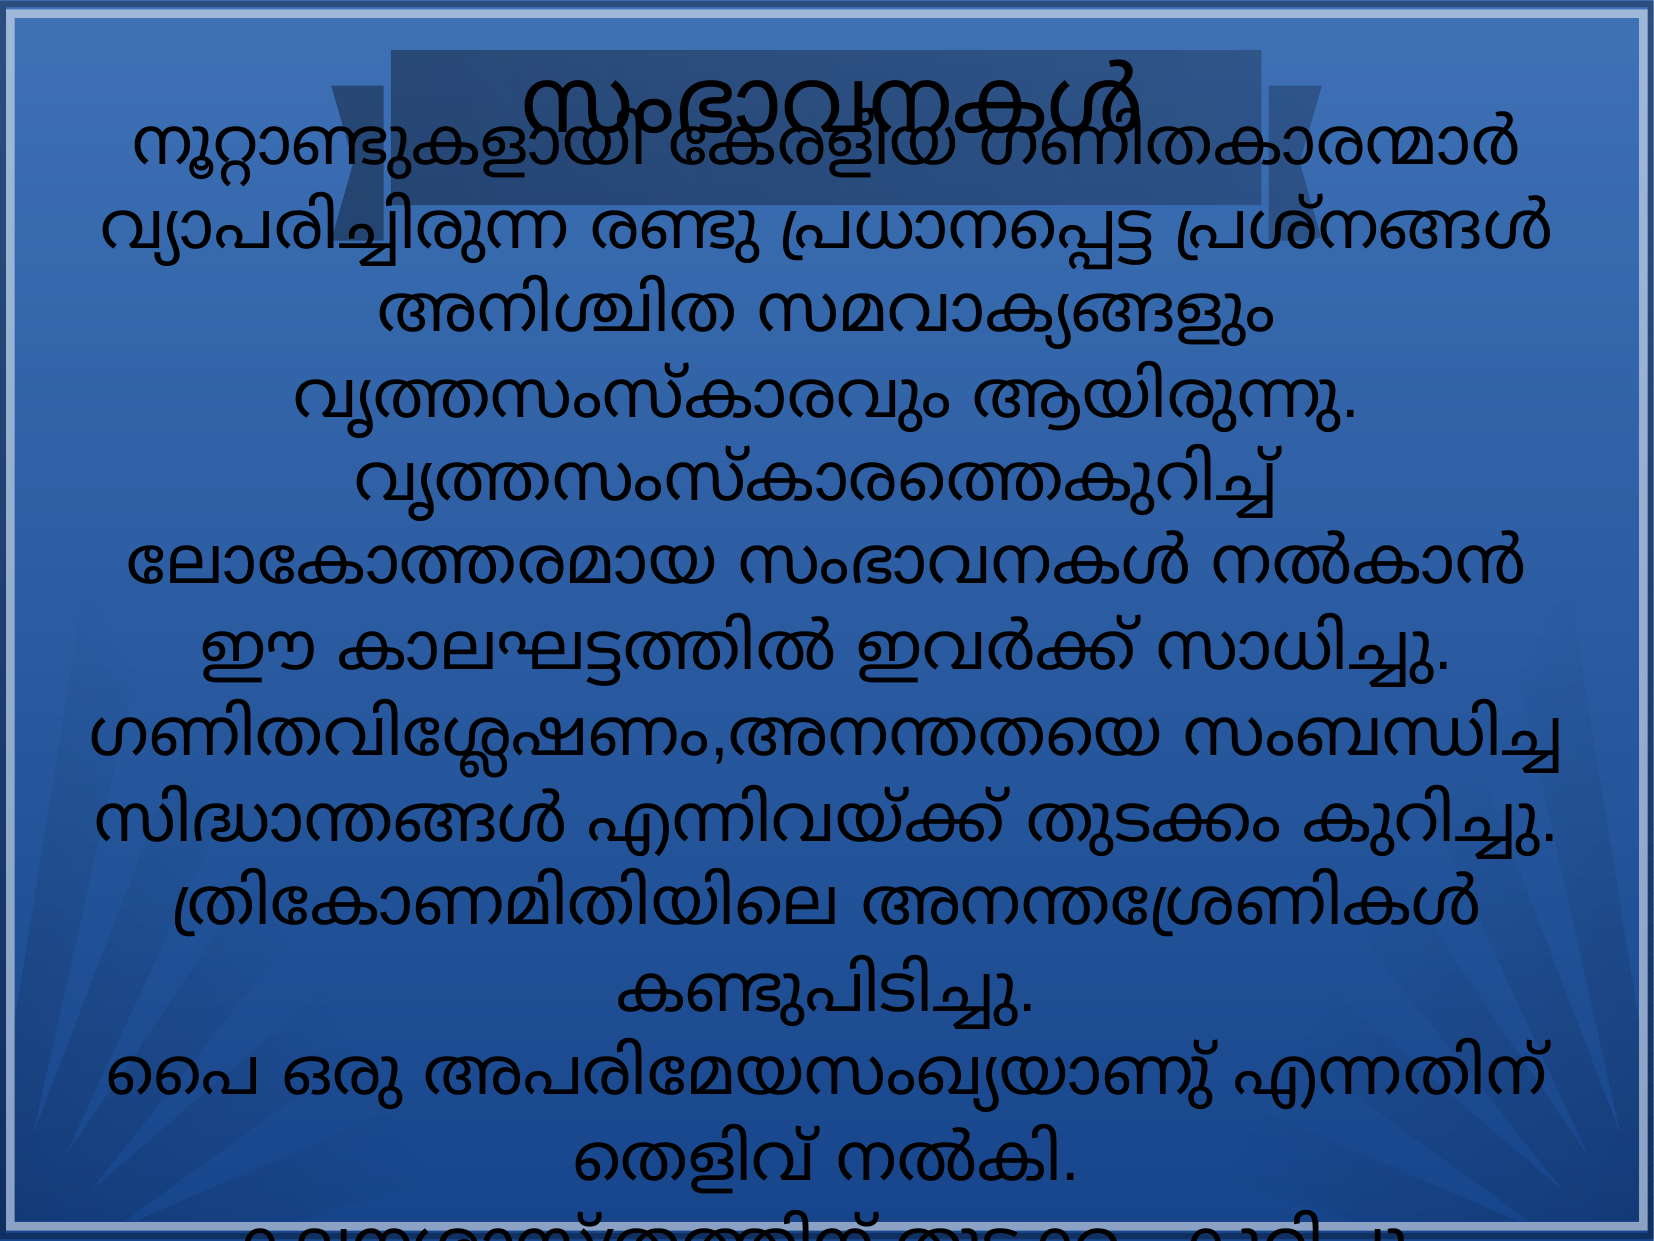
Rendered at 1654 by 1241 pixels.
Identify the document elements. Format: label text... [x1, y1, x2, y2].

title സംഭാവനകൾ [88, 14, 1577, 207]
subtitle നൂറ്റാണ്ടുകളായി കേരളീയ ഗണിതകാരന്മാർ വ്യാപരിച്ചിരുന്ന രണ്ടു പ്രധാനപ്പെട്ട പ്രശ്നങ്ങൾ അനിശ്ചിത സമവാക്യങ്ങളും വൃത്തസംസ്കാരവും ആയിരുന്നു. വൃത്തസംസ്കാരത്തെകുറിച്ച് ലോകോത്തരമായ സംഭാവനകൾ നൽകാൻ ഈ കാലഘട്ടത്തിൽ ഇവർക്ക് സാധിച്ചു. ഗണിതവിശ്ലേഷണം,അനന്തതയെ സംബന്ധിച്ച സിദ്ധാന്തങ്ങൾ എന്നിവയ്ക്ക് തുടക്കം കുറിച്ചു. ത്രികോണമിതിയിലെ അനന്തശ്രേണികൾ കണ്ടുപിടിച്ചു. പൈ ഒരു അപരിമേയസംഖ്യയാണു് എന്നതിന് തെളിവ് നൽകി. കലനശാസ്ത്രത്തിന് തുടക്കം കുറിച്ചു. [82, 193, 1571, 1205]
